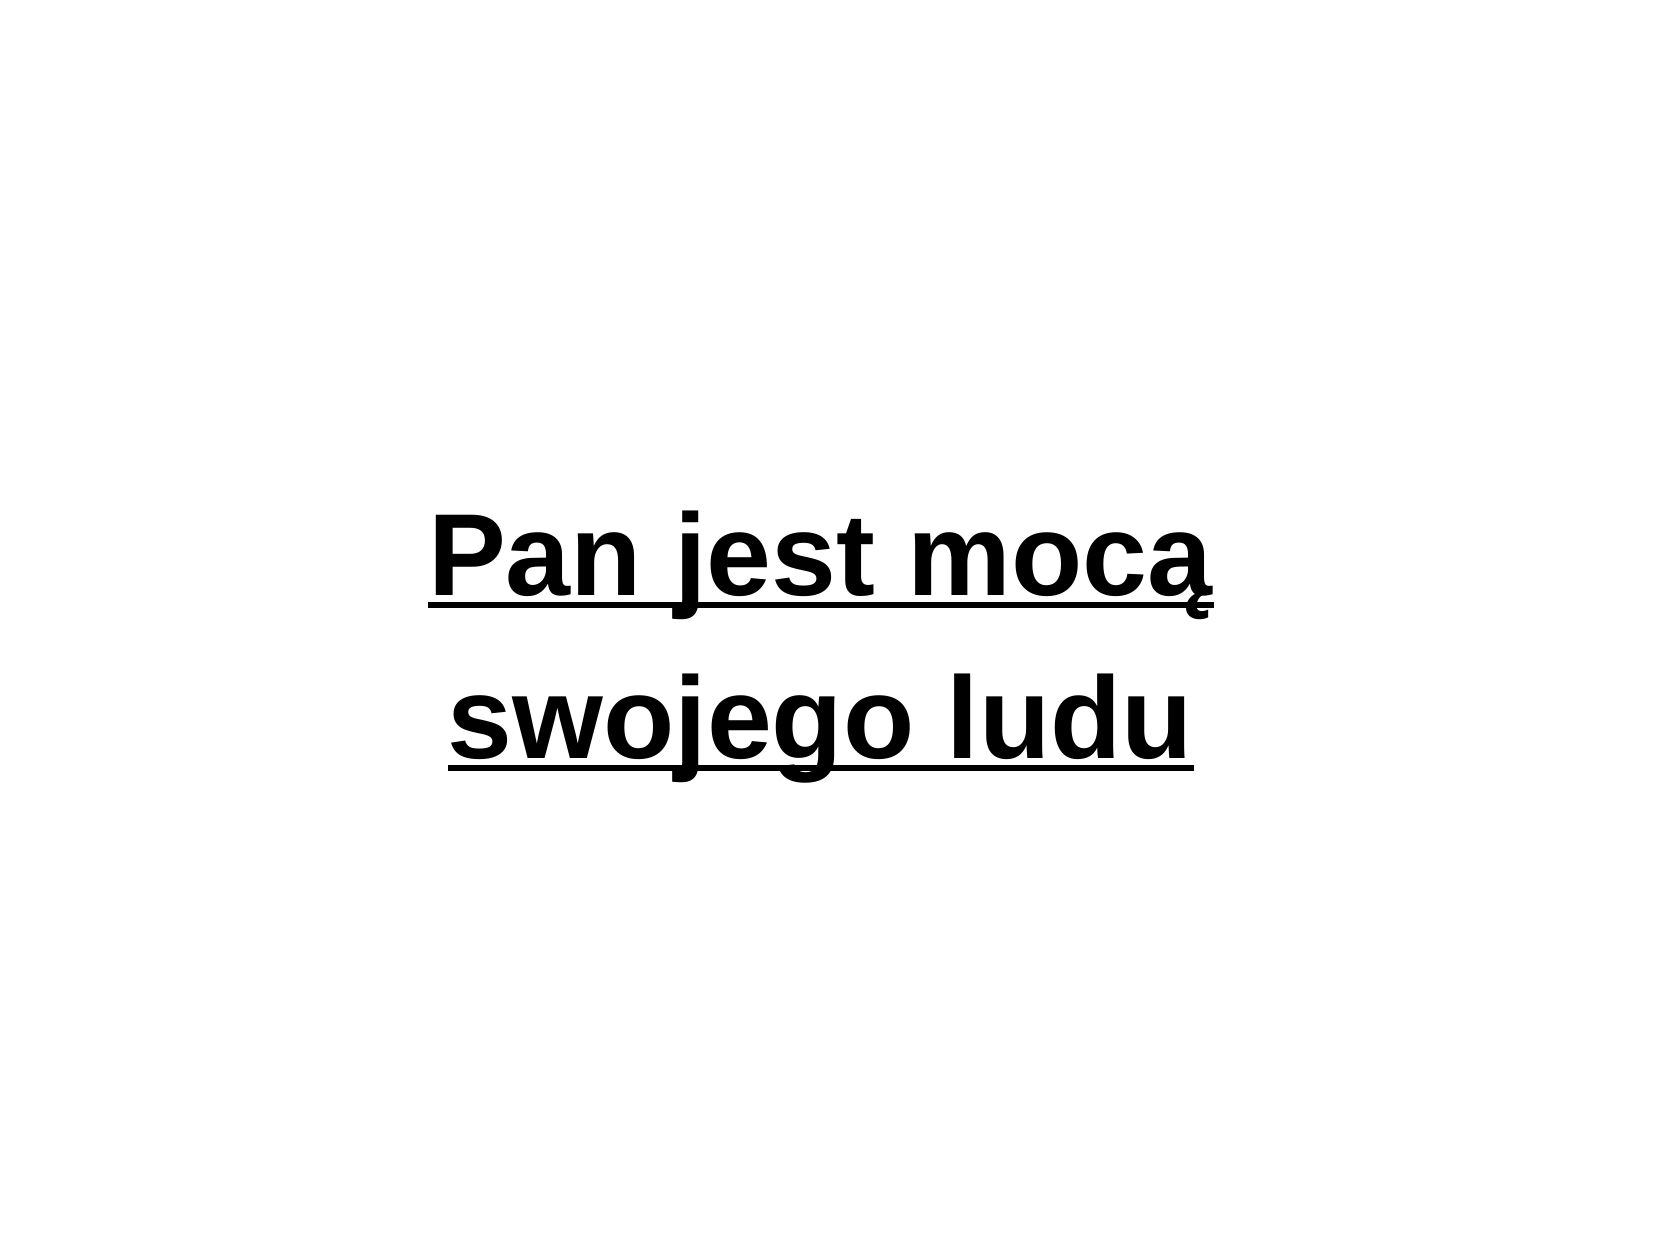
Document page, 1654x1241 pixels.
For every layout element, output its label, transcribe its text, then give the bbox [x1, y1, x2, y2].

subtitle Pan jest mocą swojego ludu [0, 0, 1642, 1241]
